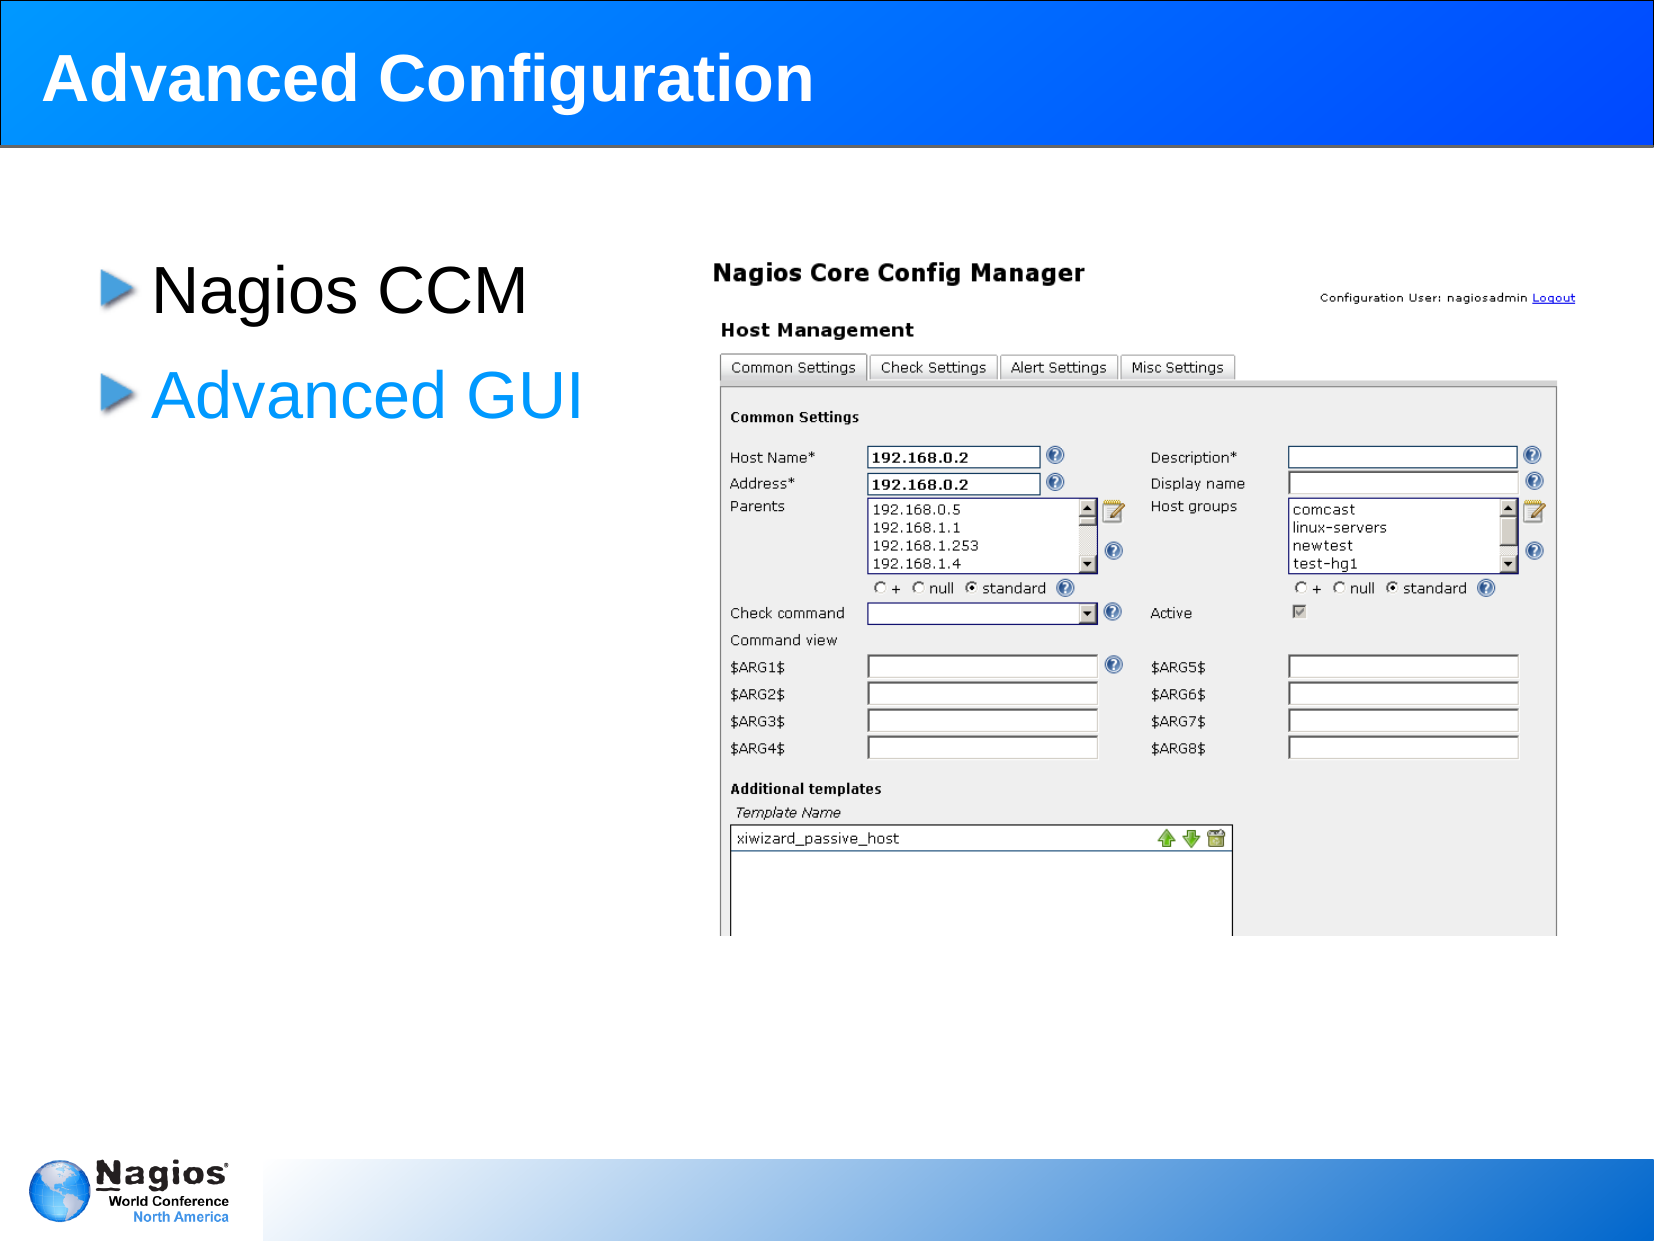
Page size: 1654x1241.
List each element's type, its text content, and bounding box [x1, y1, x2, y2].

title Advanced Configuration [41, 36, 1248, 120]
picture [711, 260, 1583, 936]
picture [29, 1159, 229, 1235]
list Nagios CCM Advanced GUI [80, 253, 1569, 1058]
